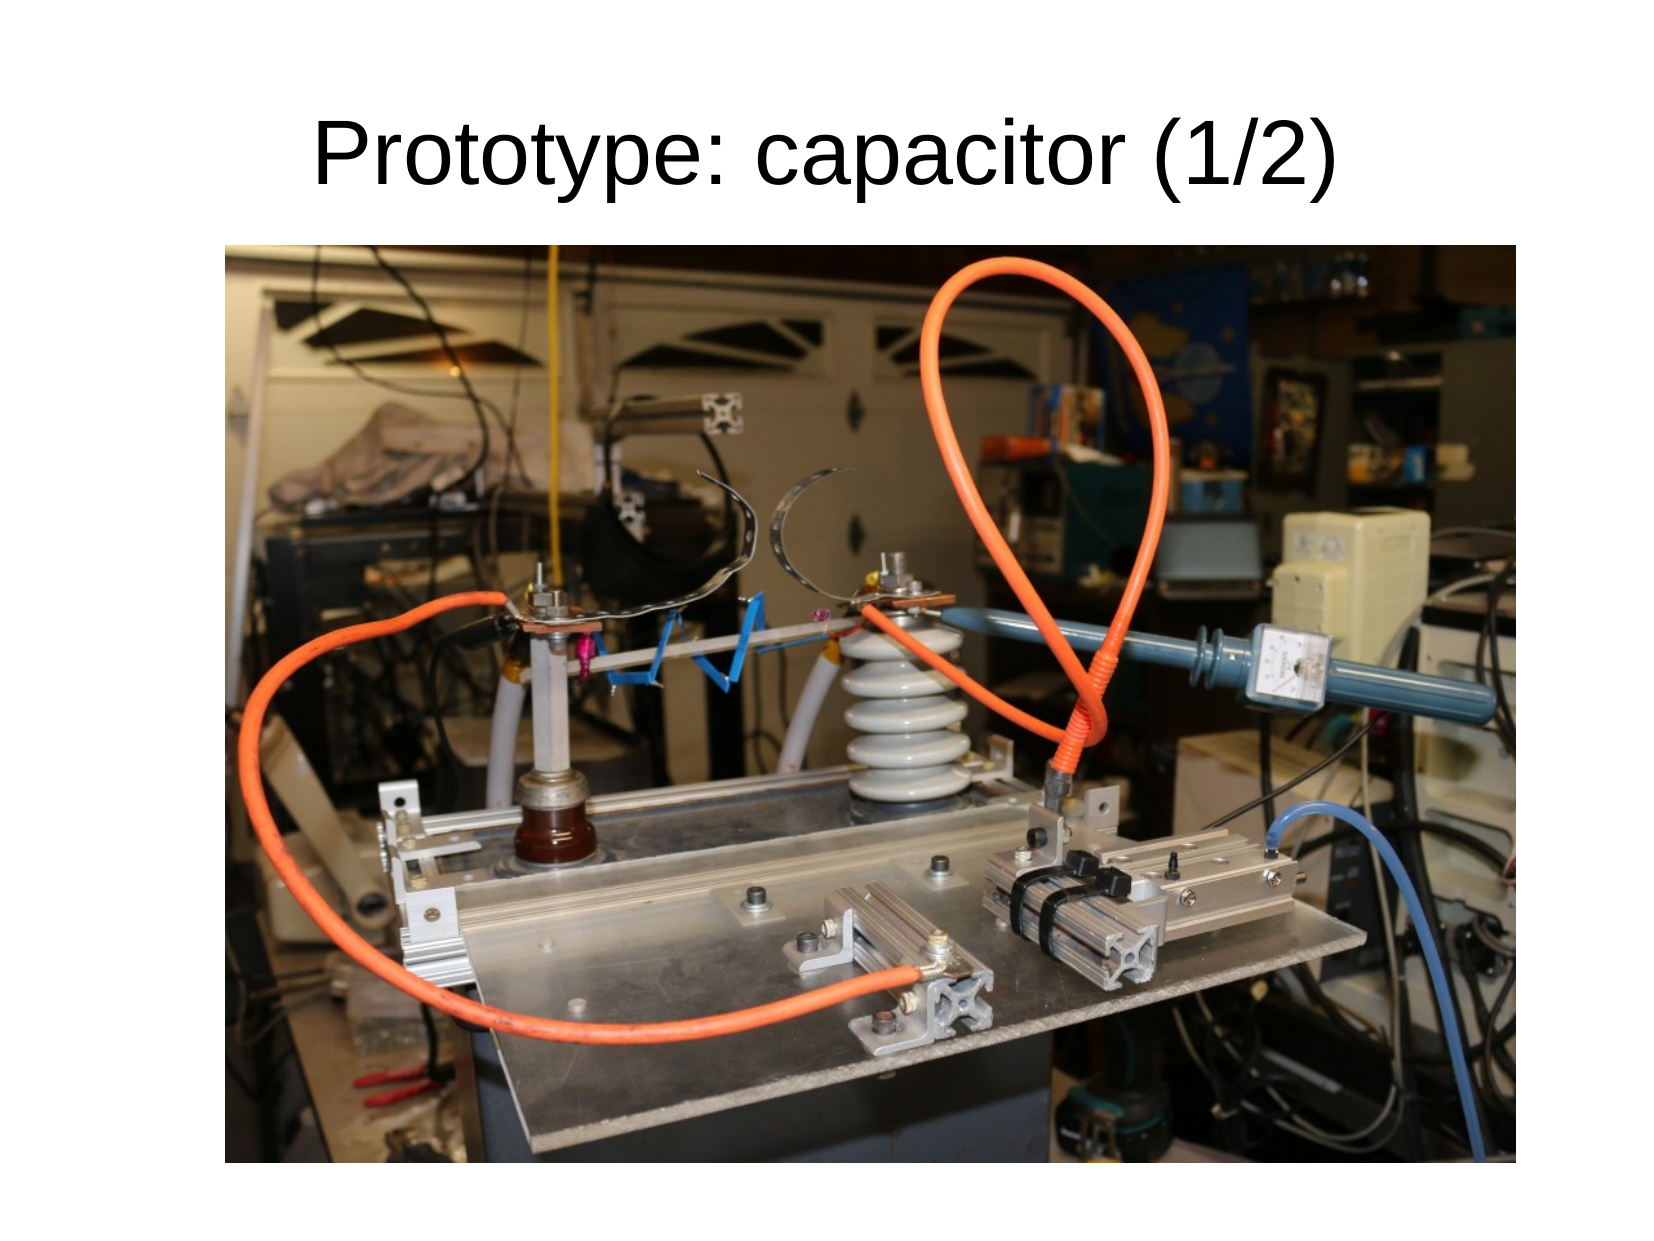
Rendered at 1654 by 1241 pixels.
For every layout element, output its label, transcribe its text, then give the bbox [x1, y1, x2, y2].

picture [225, 245, 1516, 1163]
title Prototype: capacitor (1/2) [82, 49, 1571, 257]
